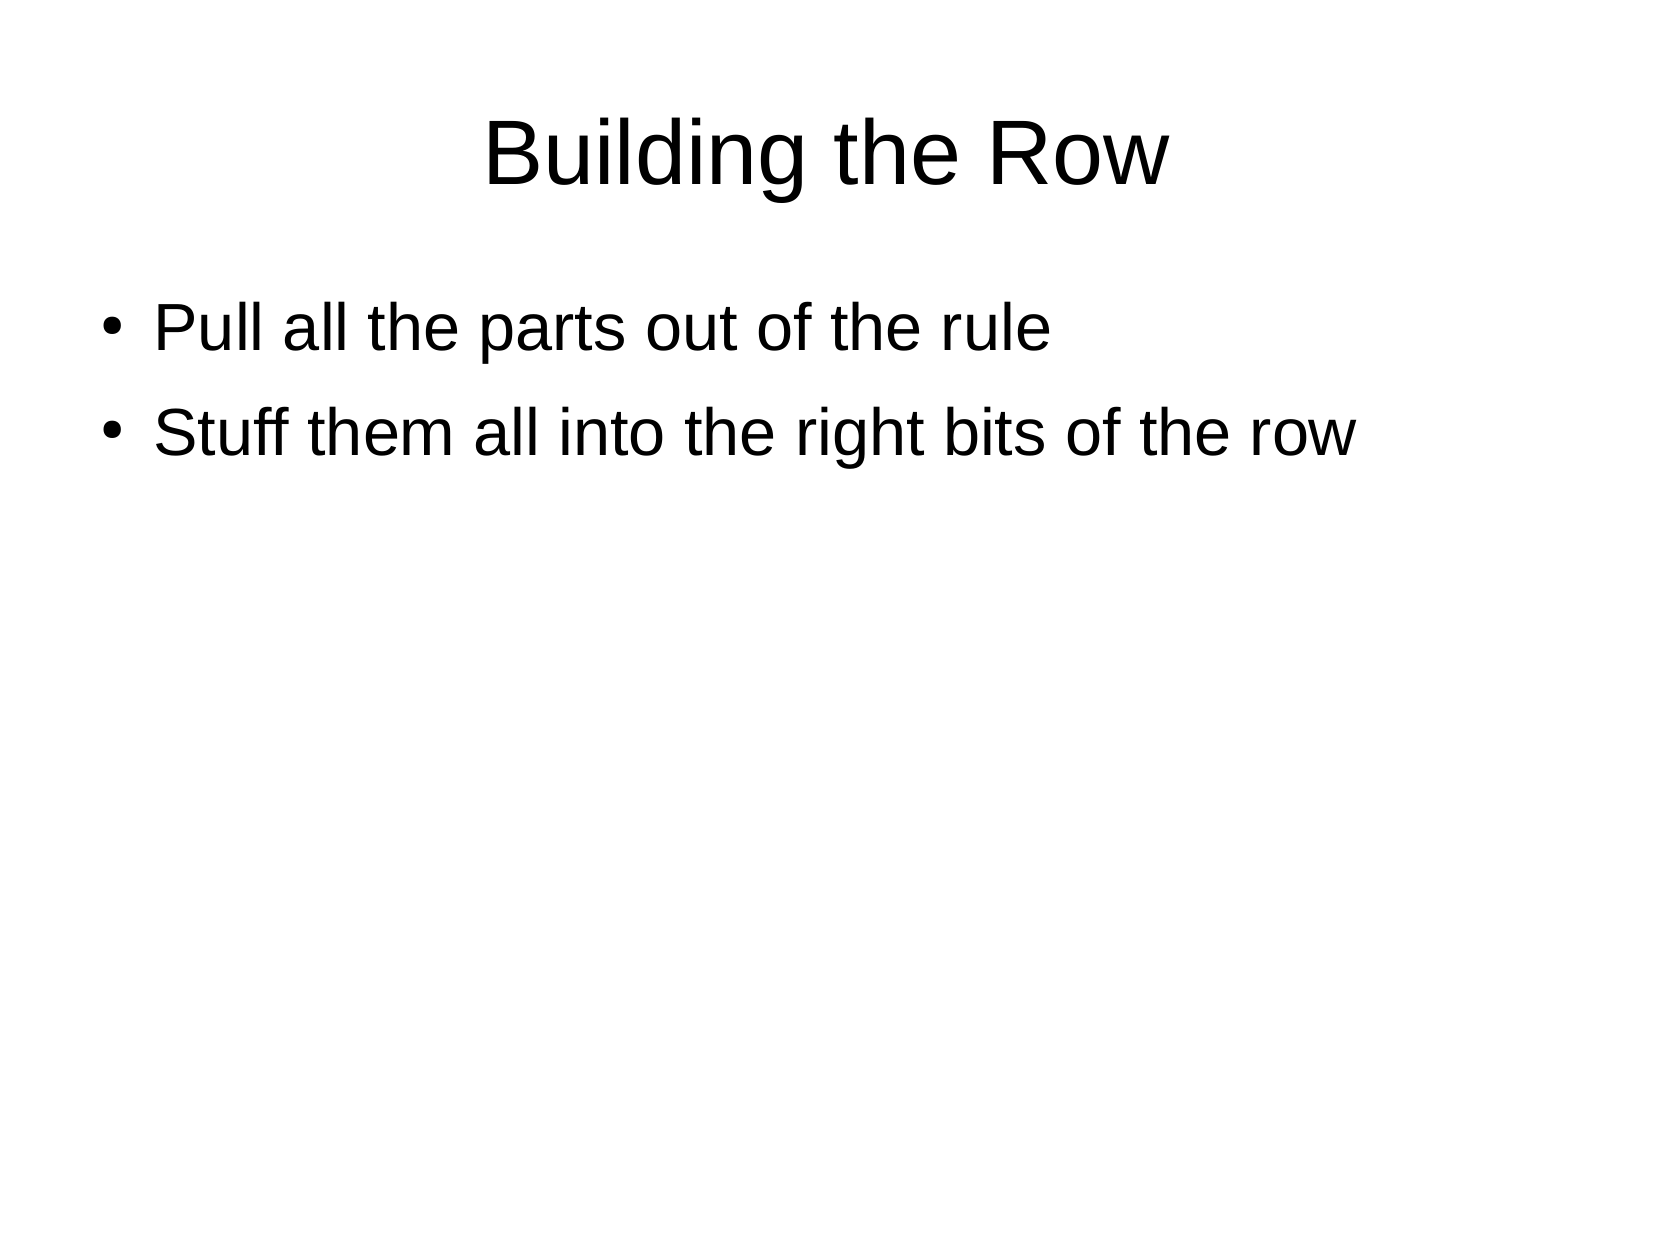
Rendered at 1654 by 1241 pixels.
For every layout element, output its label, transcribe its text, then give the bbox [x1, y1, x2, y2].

title Building the Row [82, 56, 1571, 250]
list Pull all the parts out of the rule Stuff them all into the right bits of the row [82, 290, 1571, 1094]
